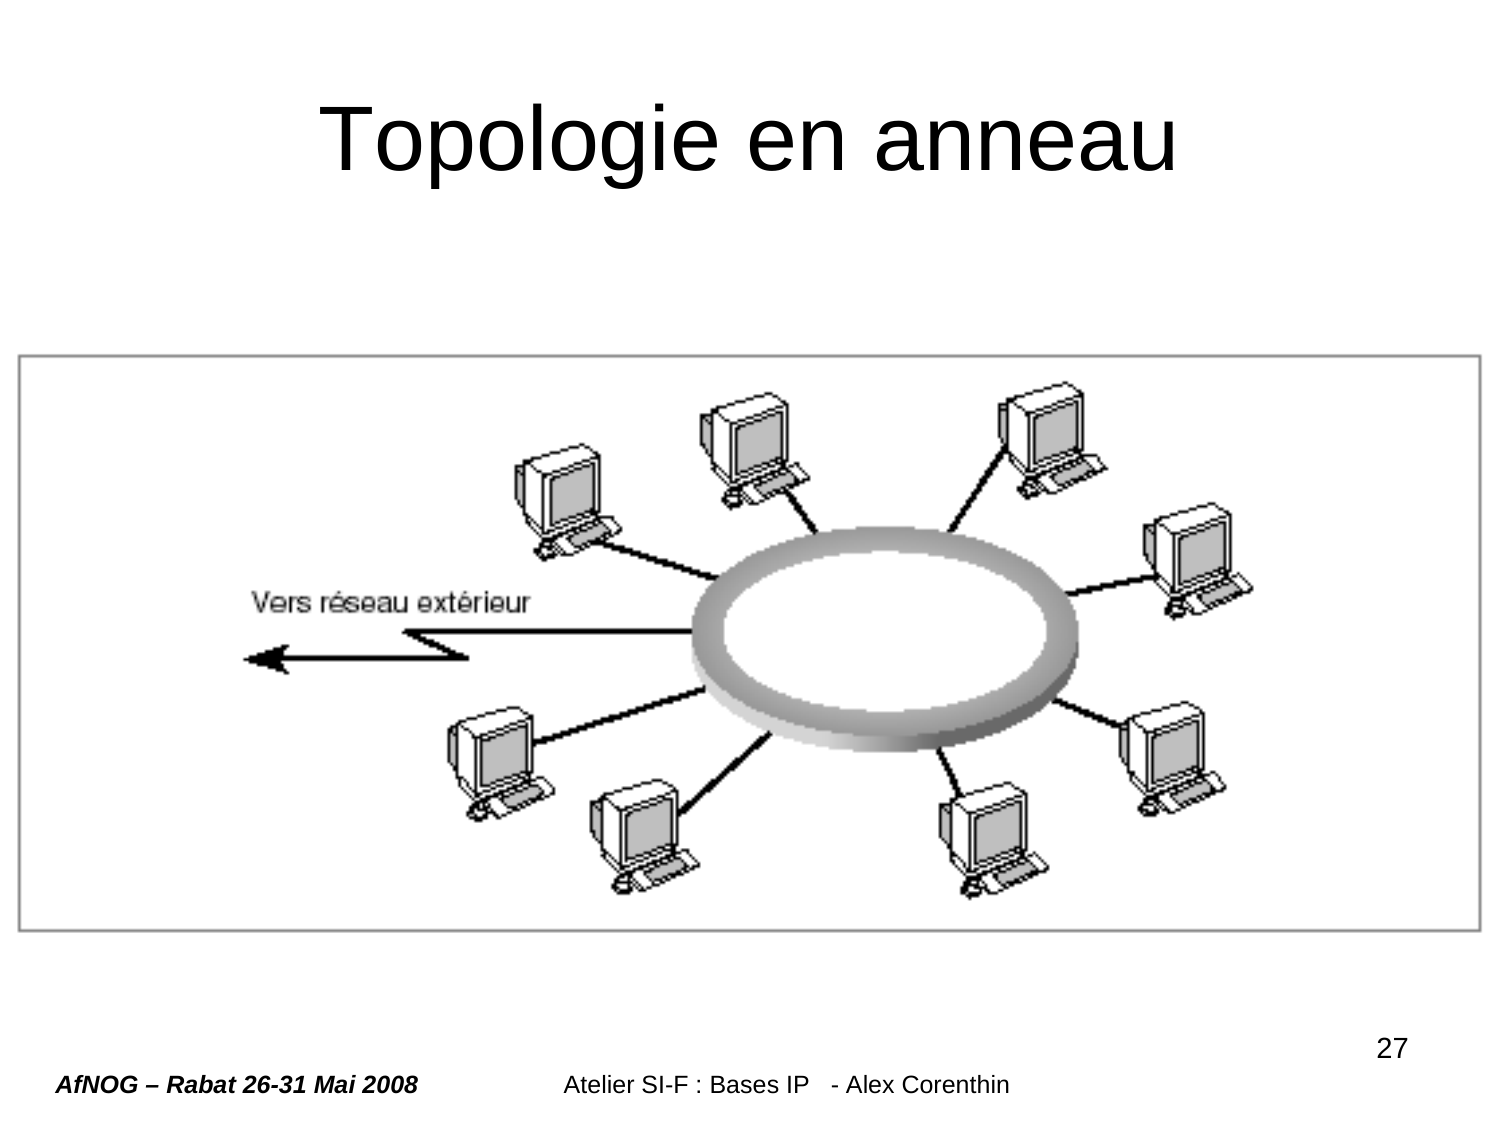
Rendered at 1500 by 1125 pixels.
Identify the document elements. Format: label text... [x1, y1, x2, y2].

picture [0, 326, 1500, 941]
title Topologie en anneau [75, 45, 1426, 233]
